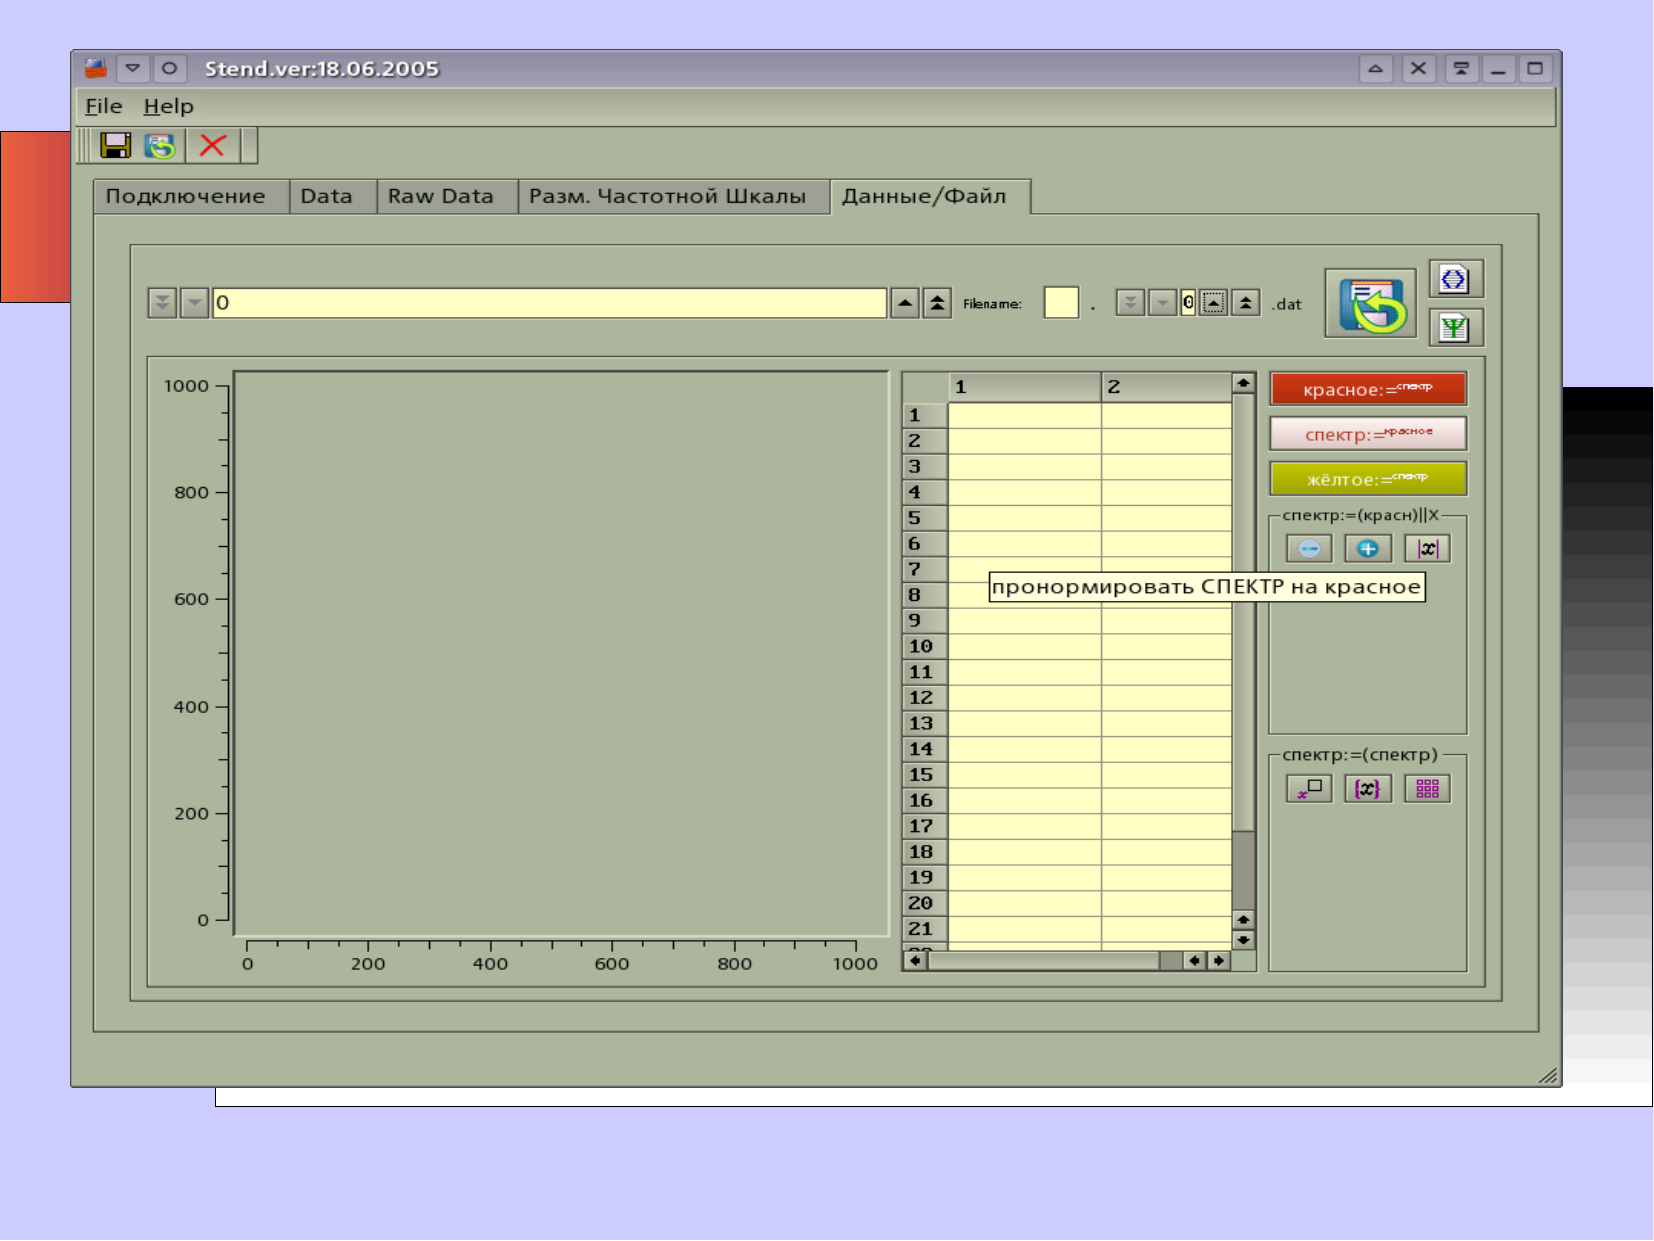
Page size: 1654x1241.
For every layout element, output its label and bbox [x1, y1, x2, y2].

picture [70, 49, 1563, 1088]
